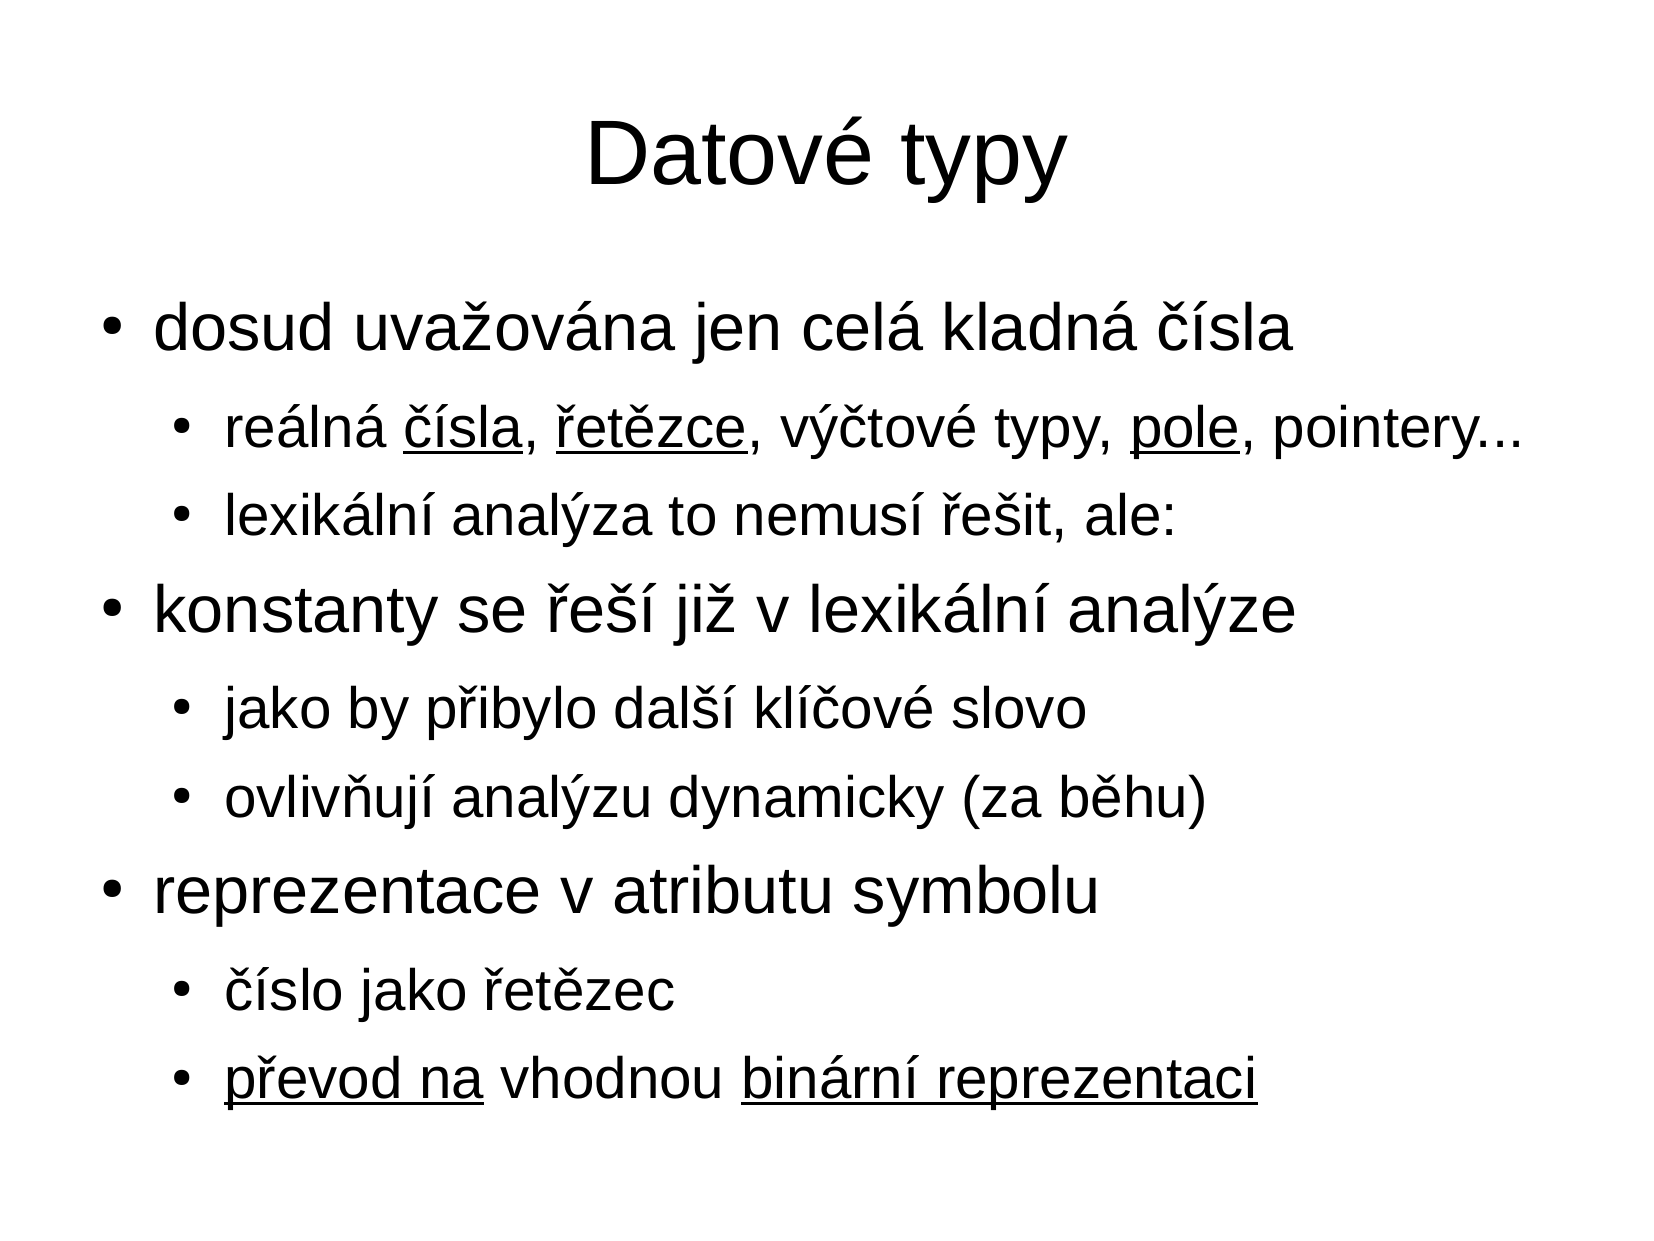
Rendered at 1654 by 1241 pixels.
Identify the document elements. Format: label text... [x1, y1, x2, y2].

list dosud uvažována jen celá kladná čísla reálná čísla, řetězce, výčtové typy, pole, pointery... lexikální analýza to nemusí řešit, ale: konstanty se řeší již v lexikální analýze jako by přibylo další klíčové slovo ovlivňují analýzu dynamicky (za běhu) reprezentace v atributu symbolu číslo jako řetězec převod na vhodnou binární reprezentaci [82, 290, 1571, 1112]
title Datové typy [82, 56, 1571, 250]
